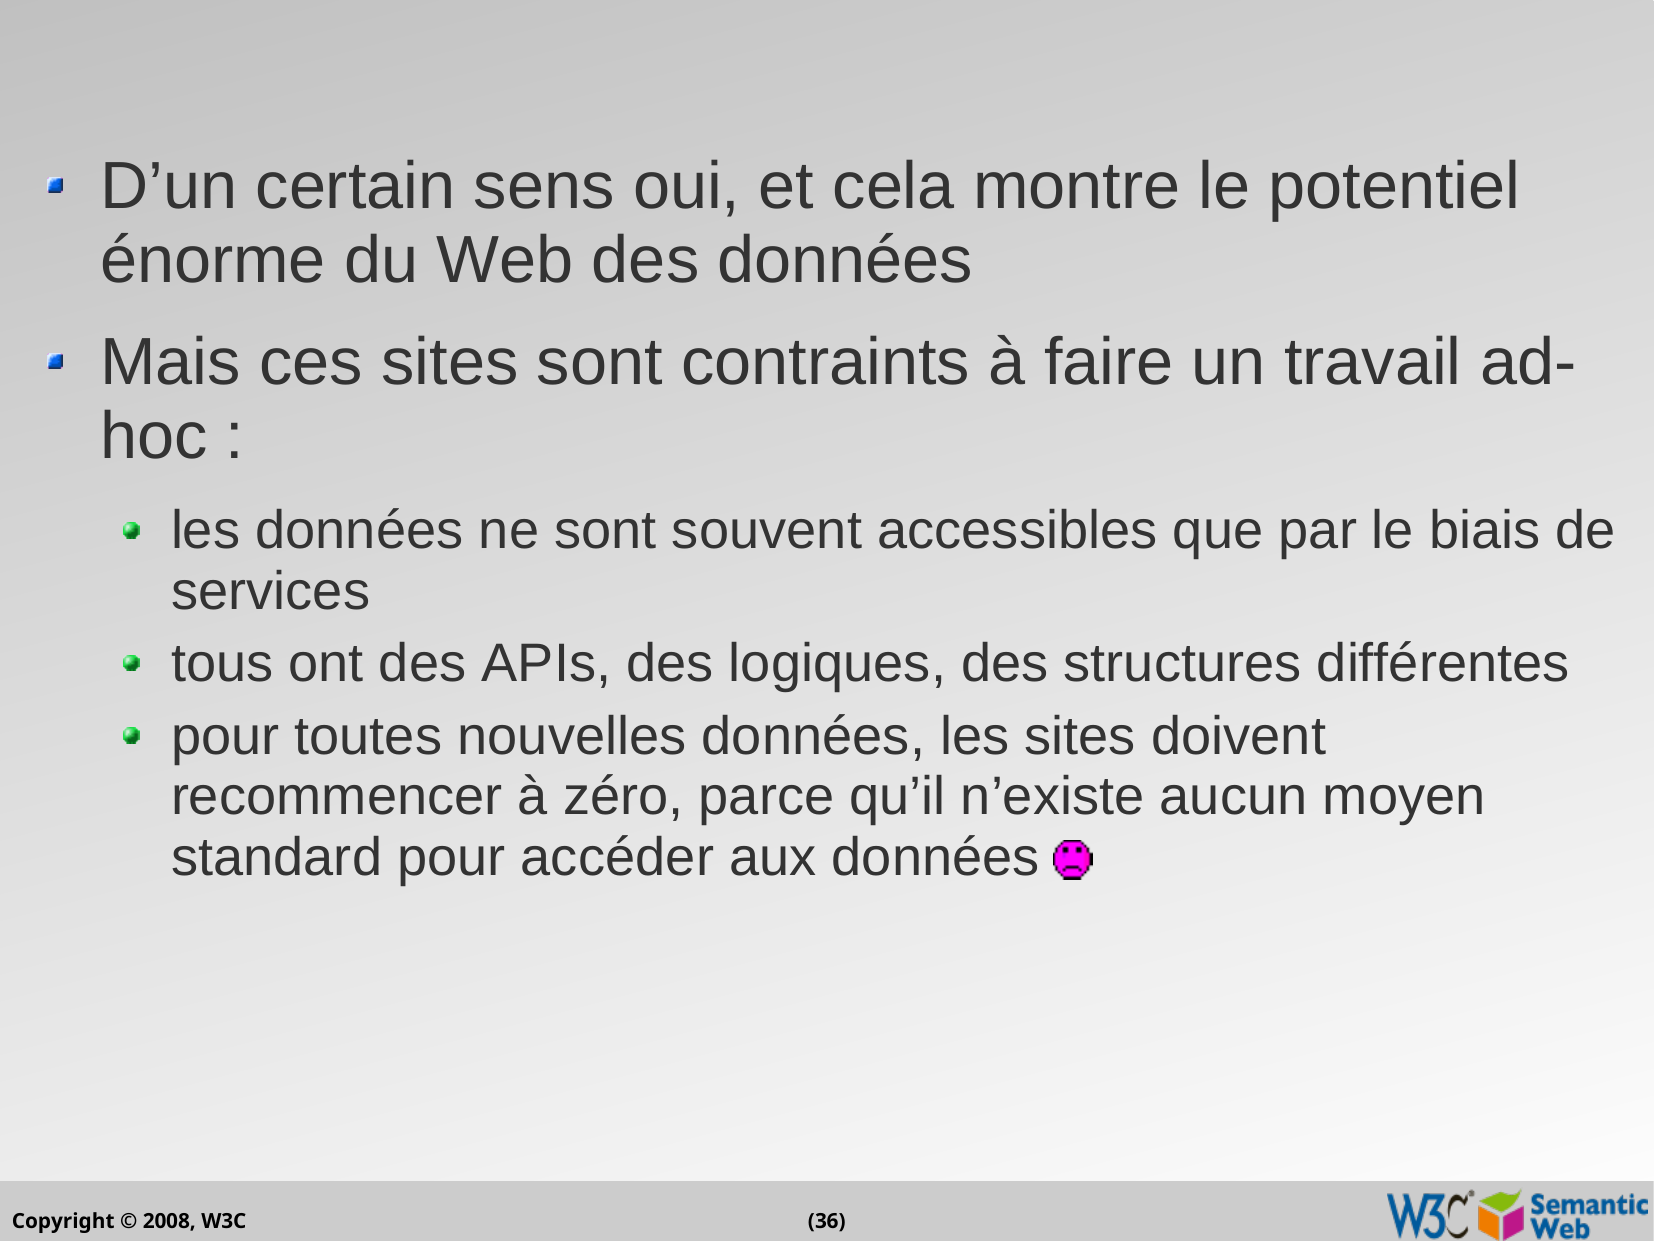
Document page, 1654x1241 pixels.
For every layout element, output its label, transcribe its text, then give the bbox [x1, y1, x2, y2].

picture [1053, 840, 1093, 880]
list D’un certain sens oui, et cela montre le potentiel énorme du Web des données Mais ces sites sont contraints à faire un travail ad-hoc : les données ne sont souvent accessibles que par le biais de services tous ont des APIs, des logiques, des structures différentes pour toutes nouvelles données, les sites doivent recommencer à zéro, parce qu’il n’existe aucun moyen standard pour accéder aux données [29, 147, 1624, 1134]
picture [1387, 1187, 1648, 1241]
